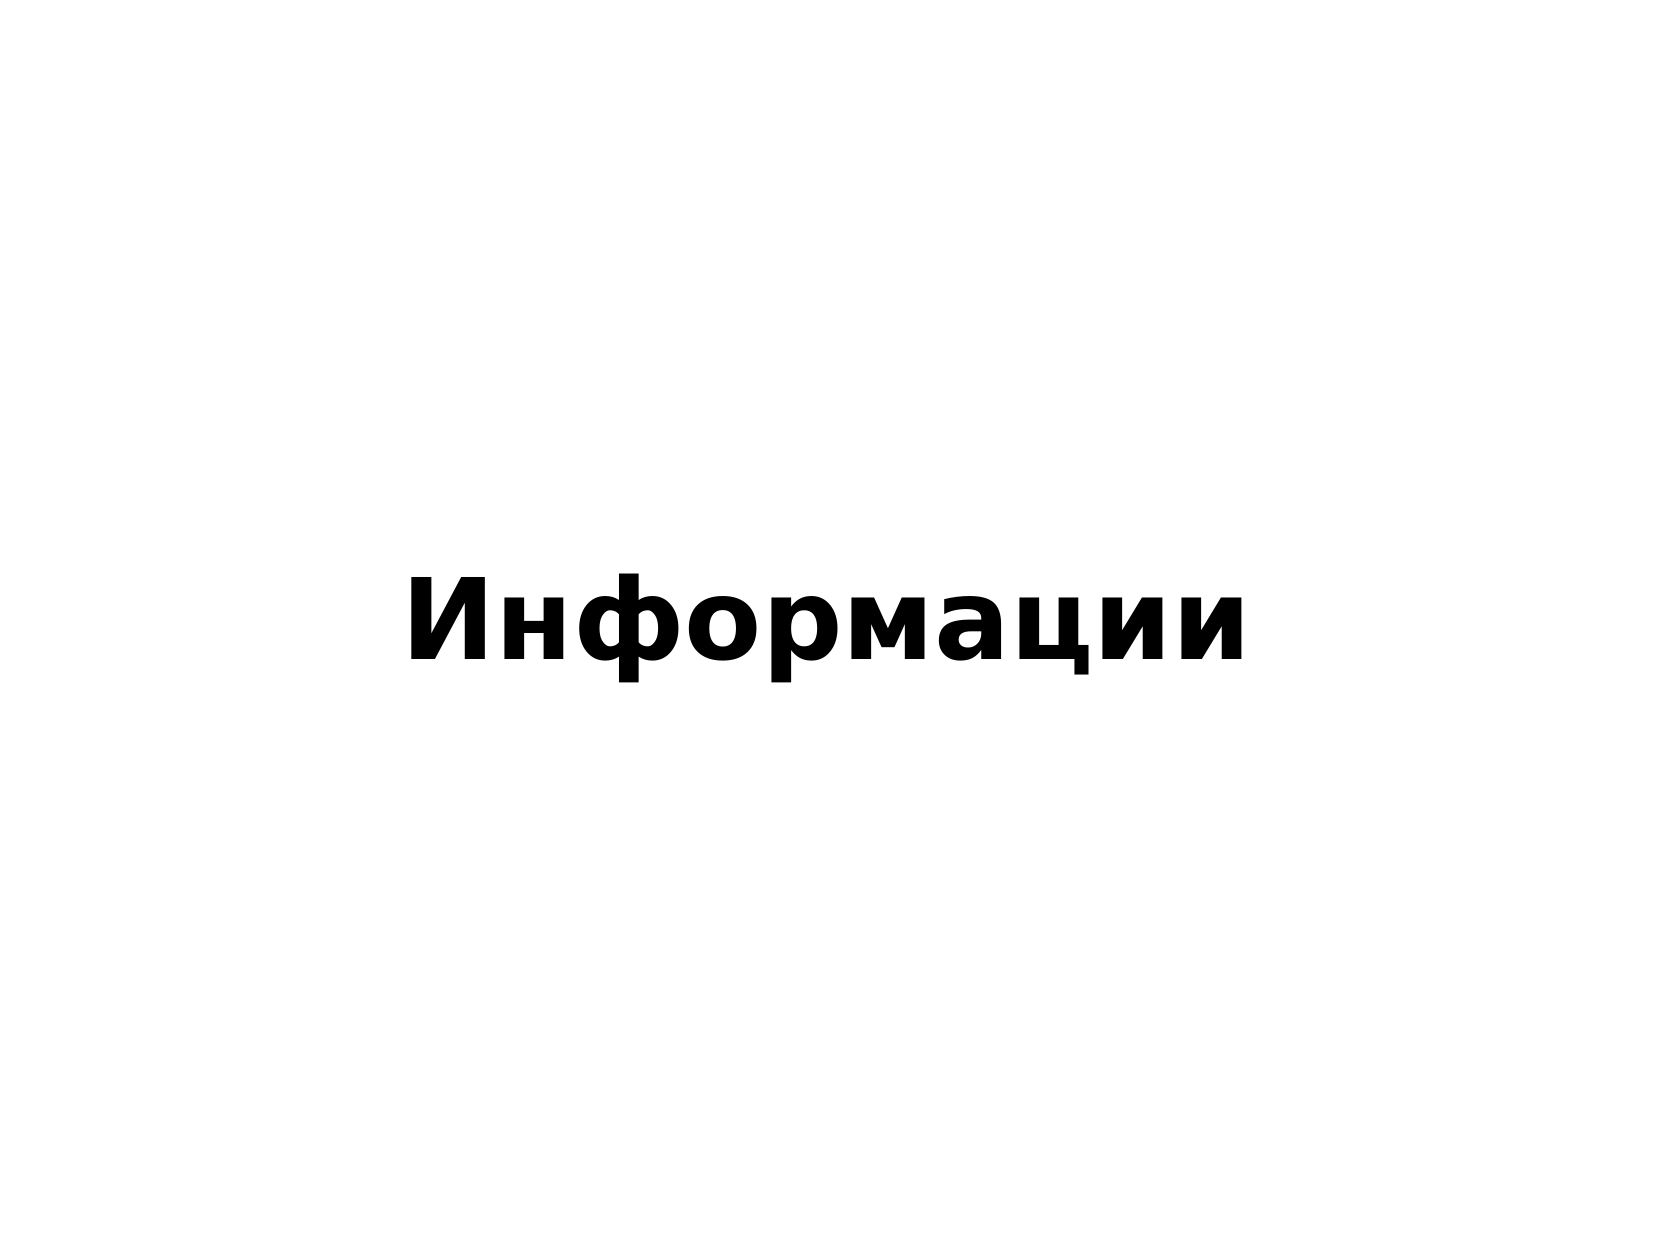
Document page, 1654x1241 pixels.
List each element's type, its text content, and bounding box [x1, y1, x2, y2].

subtitle Информации [0, 0, 1654, 1241]
